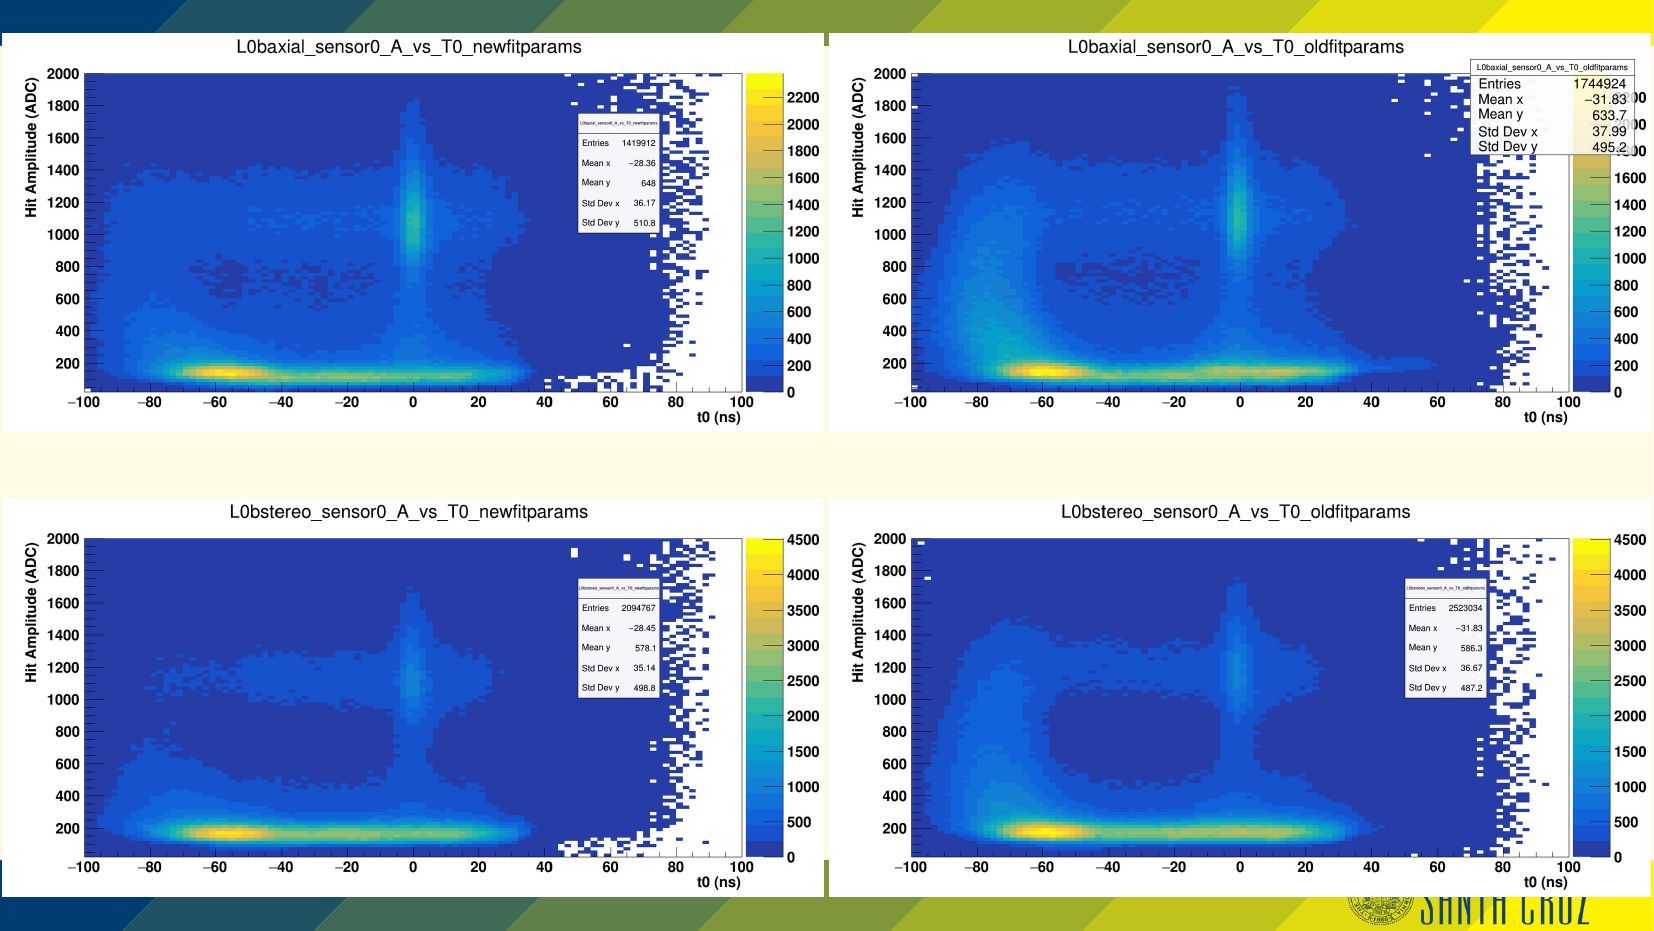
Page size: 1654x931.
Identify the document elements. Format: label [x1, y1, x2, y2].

picture [829, 498, 1651, 925]
picture [2, 33, 824, 432]
picture [829, 33, 1651, 432]
picture [2, 498, 824, 897]
